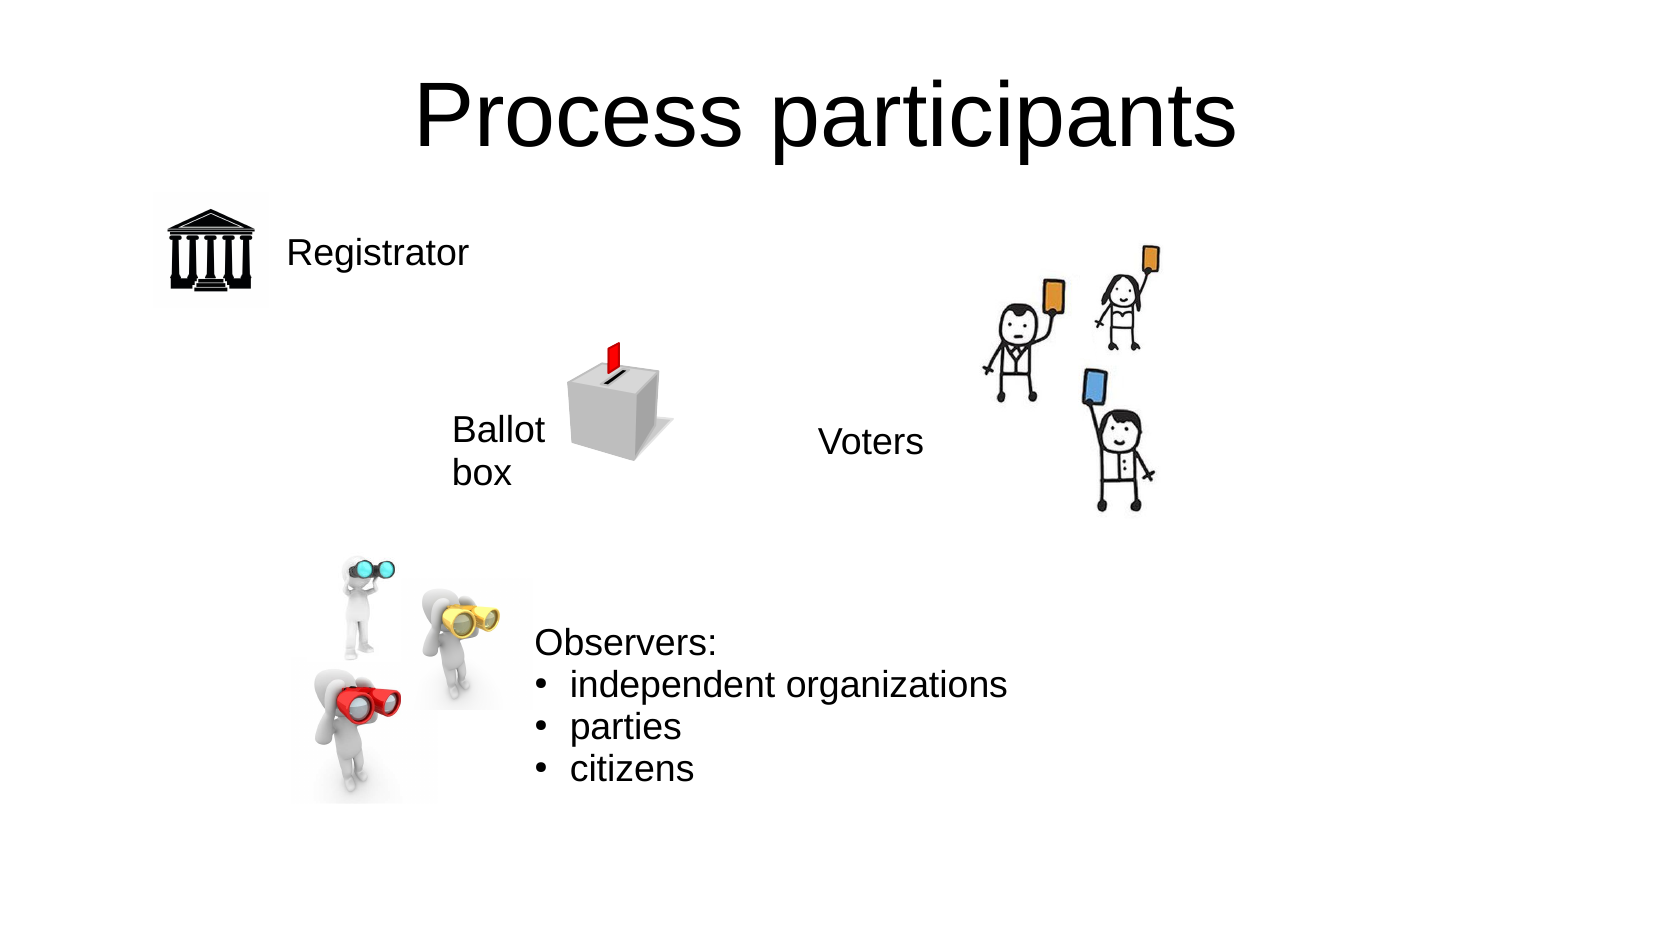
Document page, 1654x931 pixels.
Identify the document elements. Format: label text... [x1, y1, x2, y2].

picture [567, 342, 674, 401]
text_box Voters [803, 413, 1075, 471]
picture [153, 192, 269, 308]
text_box Registrator [271, 224, 638, 282]
picture [968, 236, 1170, 520]
text_box Ballot box [437, 401, 697, 543]
text_box Observers: independent organizations parties citizens [519, 614, 1075, 839]
picture [291, 552, 533, 804]
title Process participants [82, 37, 1571, 193]
